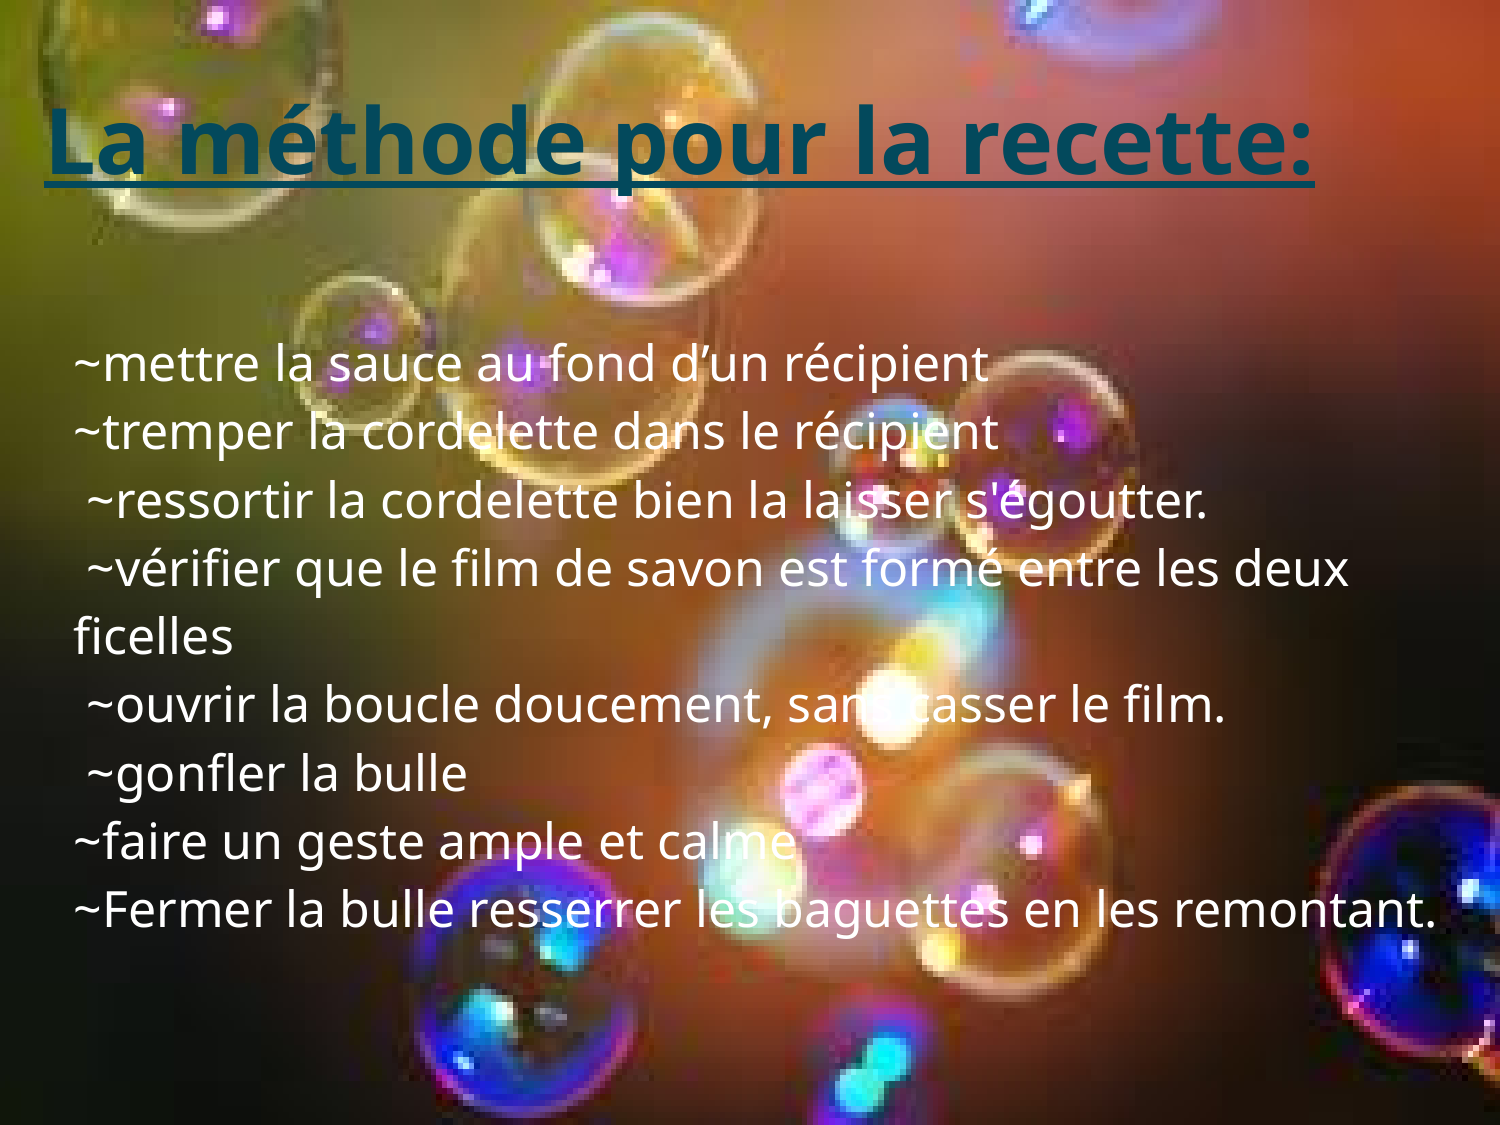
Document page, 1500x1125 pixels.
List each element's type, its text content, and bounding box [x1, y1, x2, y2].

text_box La méthode pour la recette: [29, 69, 1477, 210]
text_box ~mettre la sauce au fond d’un récipient ~tremper la cordelette dans le récipient ~ressortir la cordelette bien la laisser s'égoutter. ~vérifier que le film de savon est formé entre les deux ficelles ~ouvrir la boucle doucement, sans casser le film. ~gonfler la bulle ~faire un geste ample et calme ~Fermer la bulle resserrer les baguettes en les remontant. à laisser s'envoler et rêver... [59, 206, 1471, 1125]
picture [0, 0, 1500, 1125]
